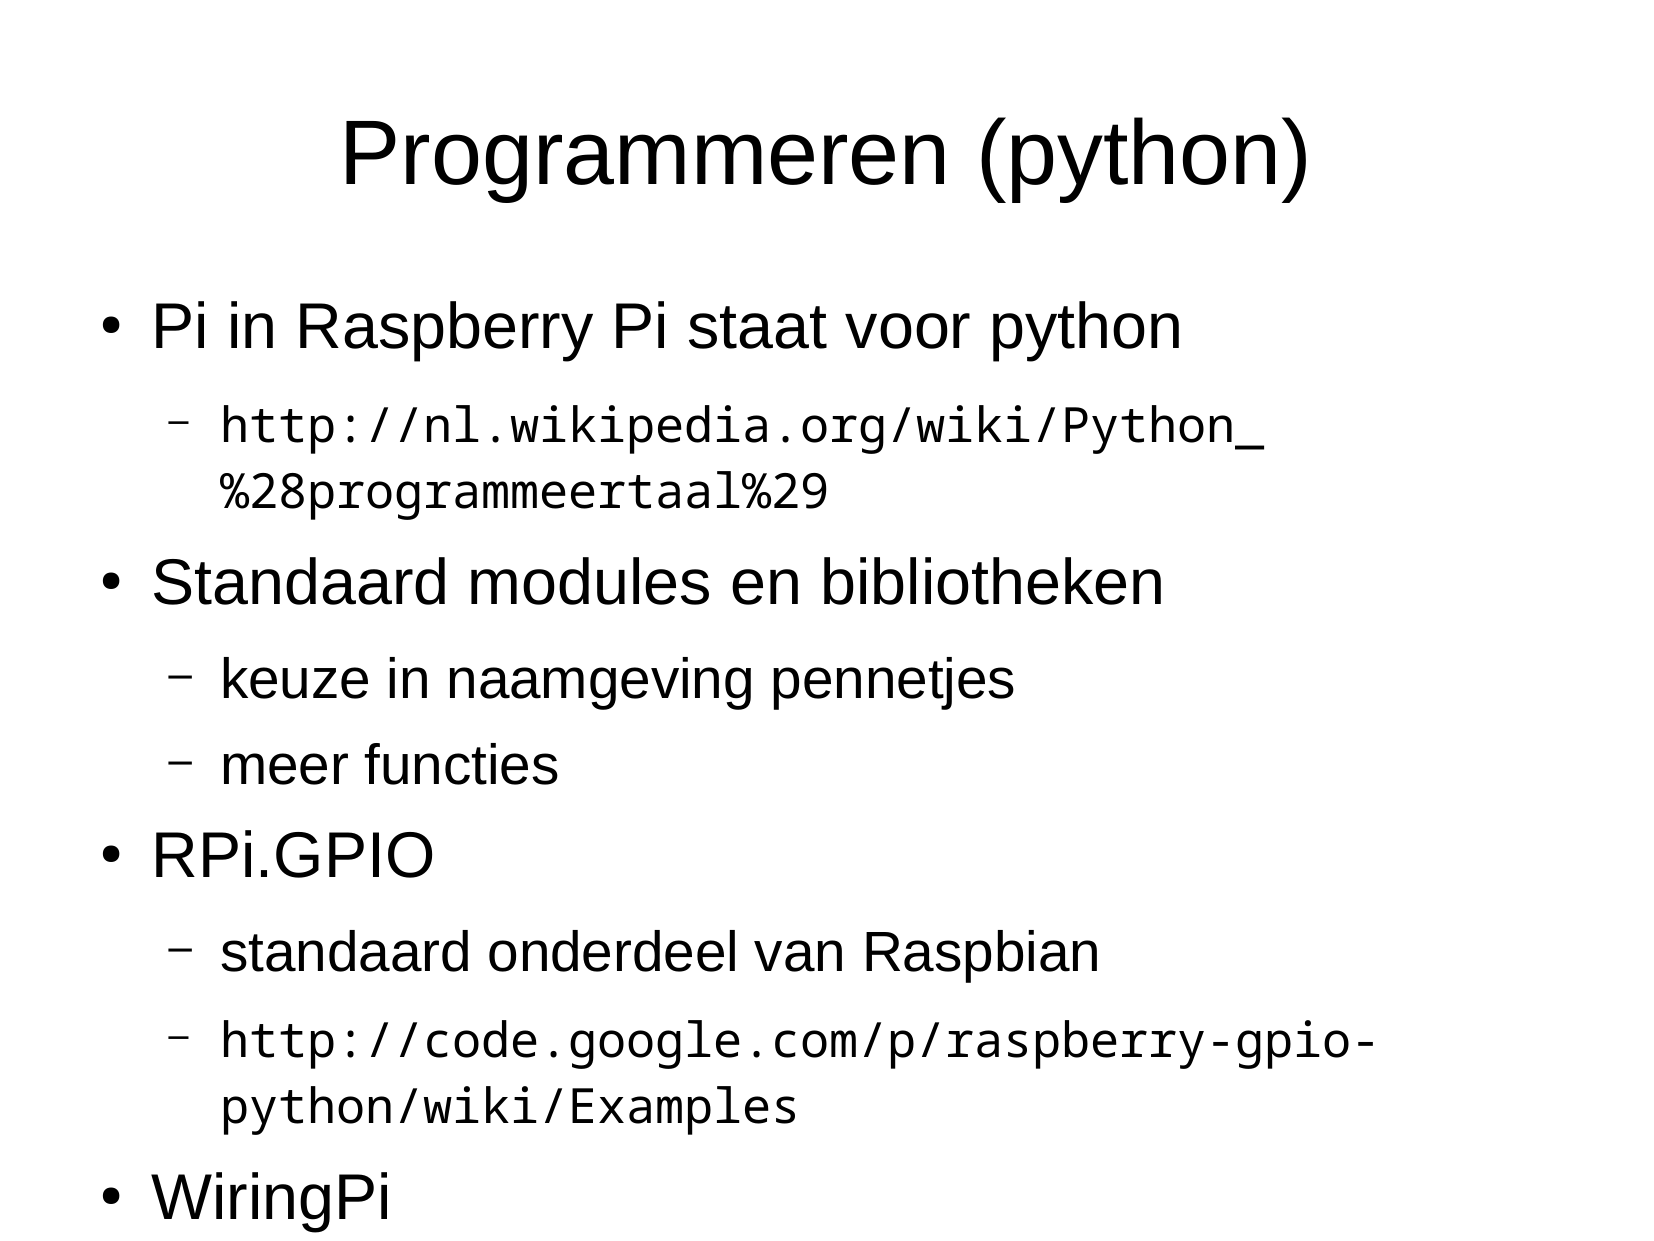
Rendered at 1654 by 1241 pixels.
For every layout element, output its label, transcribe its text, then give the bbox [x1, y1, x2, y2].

list Pi in Raspberry Pi staat voor python http://nl.wikipedia.org/wiki/Python_%28programmeertaal%29 Standaard modules en bibliotheken keuze in naamgeving pennetjes meer functies RPi.GPIO standaard onderdeel van Raspbian http://code.google.com/p/raspberry-gpio-python/wiki/Examples WiringPi [82, 290, 1597, 1241]
title Programmeren (python) [82, 49, 1571, 257]
